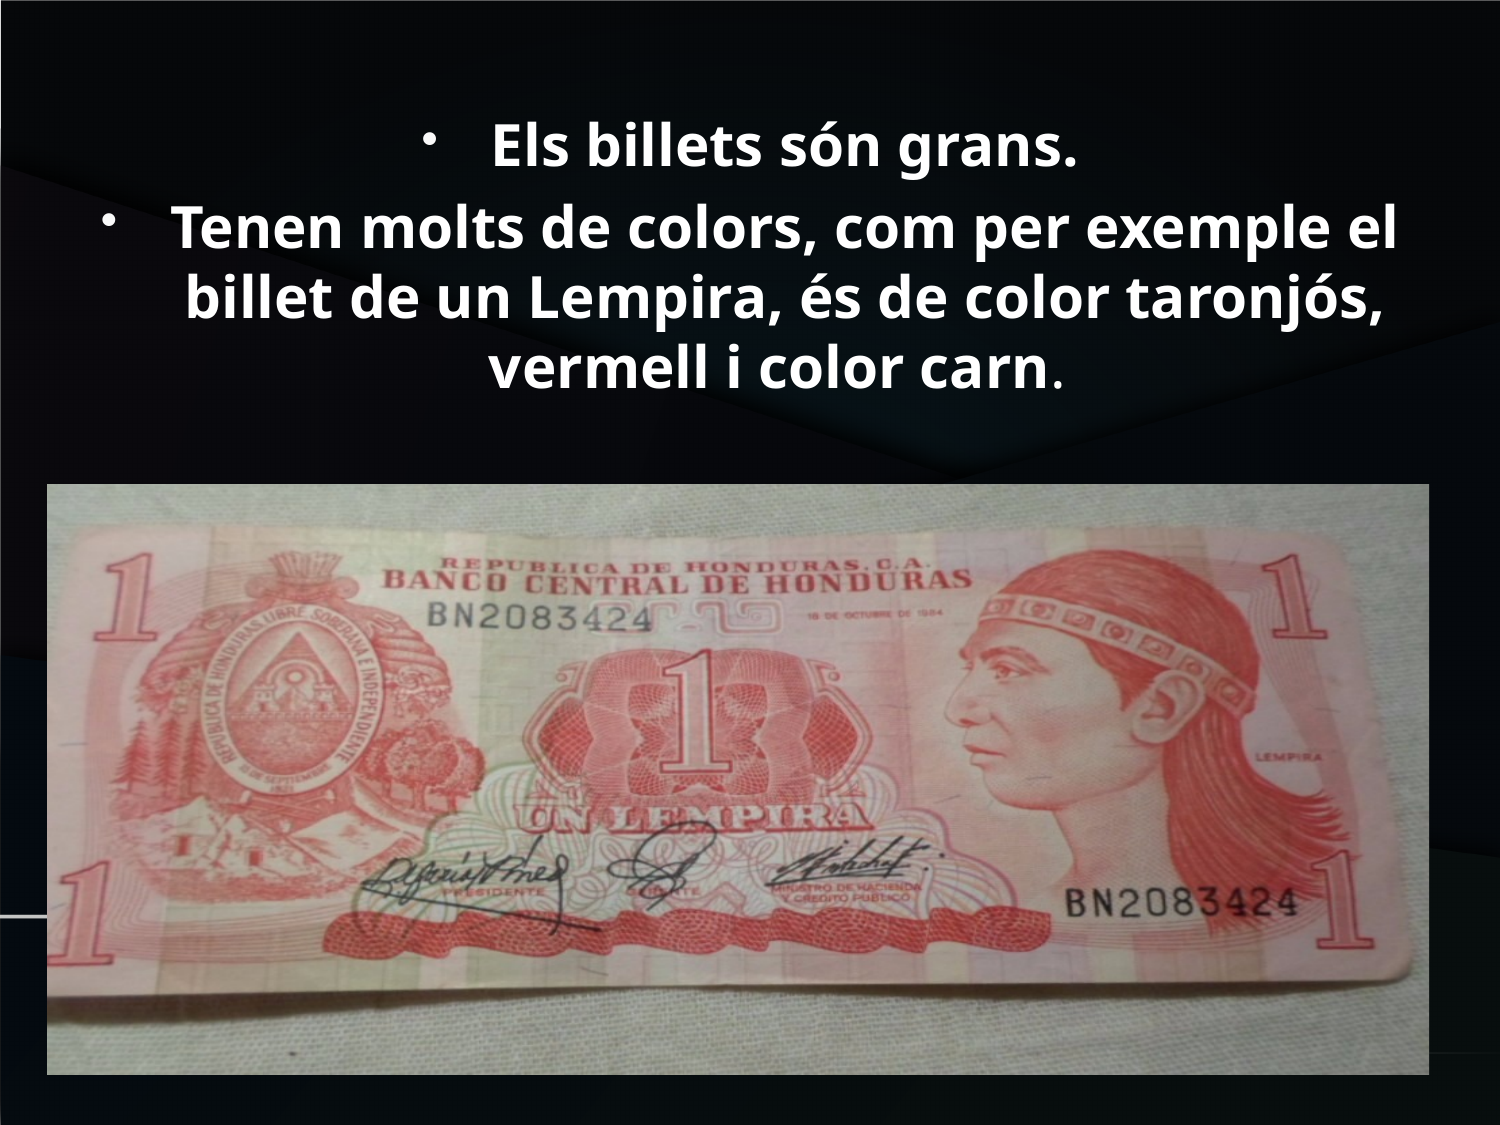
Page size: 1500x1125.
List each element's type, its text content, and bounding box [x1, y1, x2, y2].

picture [0, 0, 1500, 1125]
list Els billets són grans. Tenen molts de colors, com per exemple el billet de un Lempira, és de color taronjós, vermell i color carn. [64, 19, 1415, 484]
